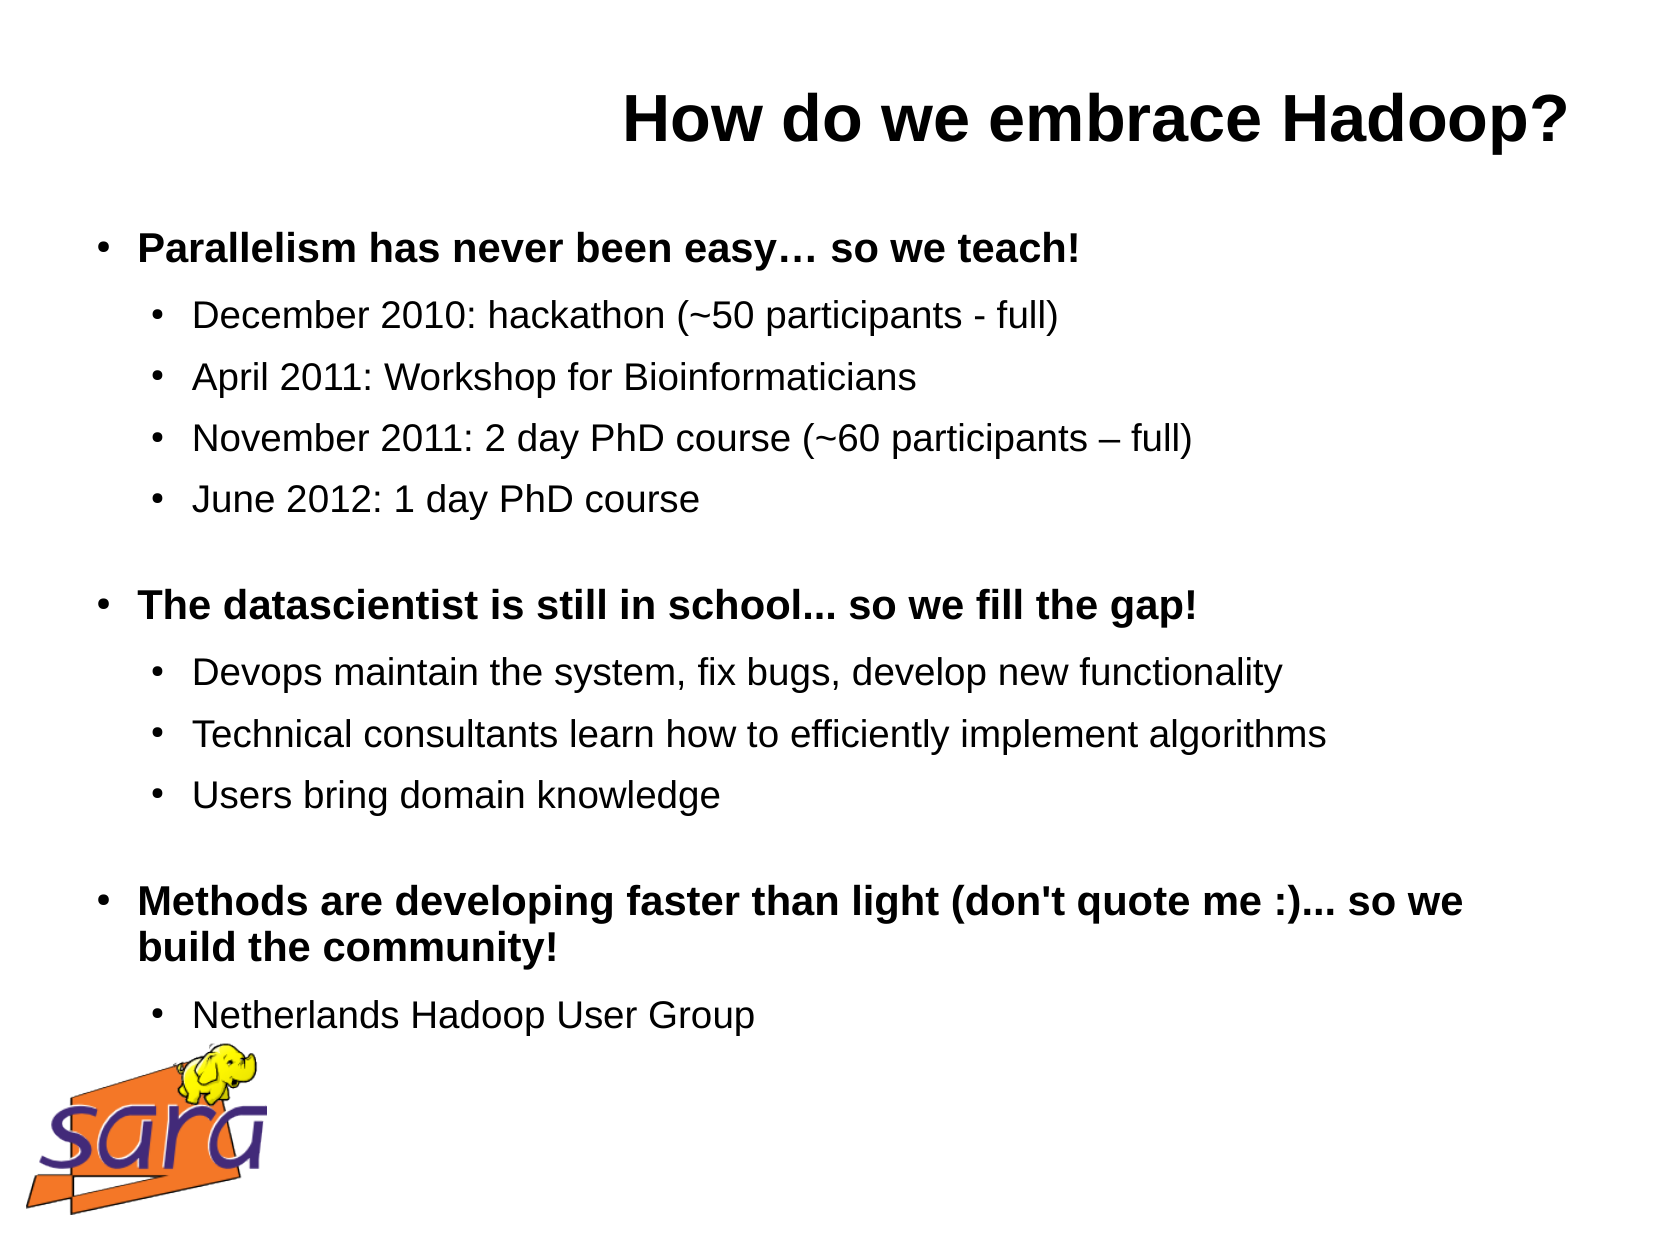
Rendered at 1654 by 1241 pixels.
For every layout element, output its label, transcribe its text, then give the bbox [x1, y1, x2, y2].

list Parallelism has never been easy… so we teach! December 2010: hackathon (~50 participants - full) April 2011: Workshop for Bioinformaticians November 2011: 2 day PhD course (~60 participants – full) June 2012: 1 day PhD course The datascientist is still in school... so we fill the gap! Devops maintain the system, fix bugs, develop new functionality Technical consultants learn how to efficiently implement algorithms Users bring domain knowledge Methods are developing faster than light (don't quote me :)... so we build the community! Netherlands Hadoop User Group [82, 225, 1571, 1044]
title How do we embrace Hadoop? [82, 56, 1571, 181]
picture [26, 1029, 267, 1215]
